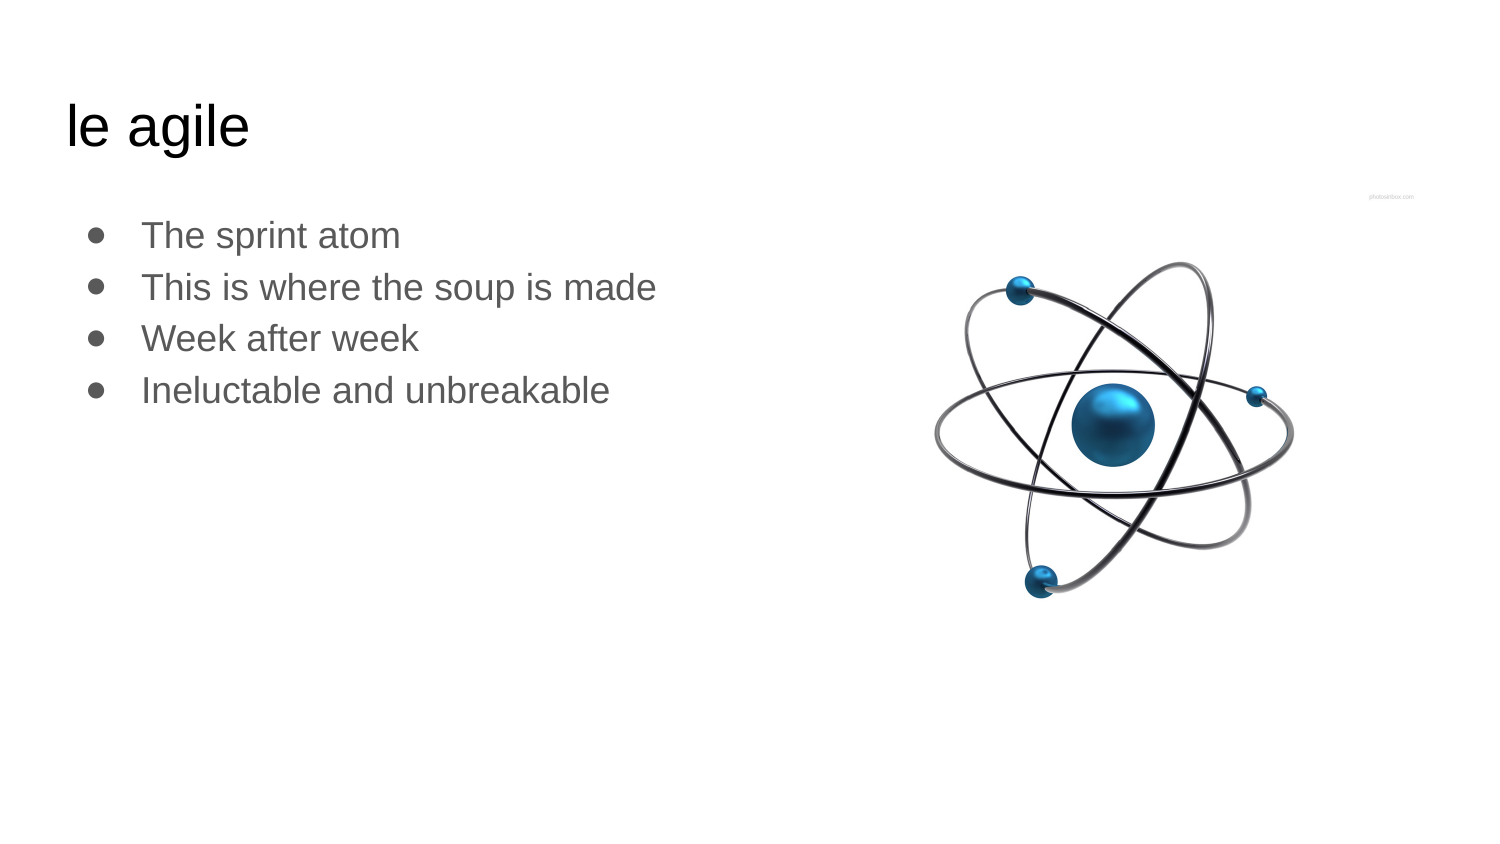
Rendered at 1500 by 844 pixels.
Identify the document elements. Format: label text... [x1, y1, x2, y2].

list The sprint atom This is where the soup is made Week after week Ineluctable and unbreakable [51, 189, 1449, 750]
title le agile [51, 72, 1449, 167]
picture [818, 188, 1420, 671]
